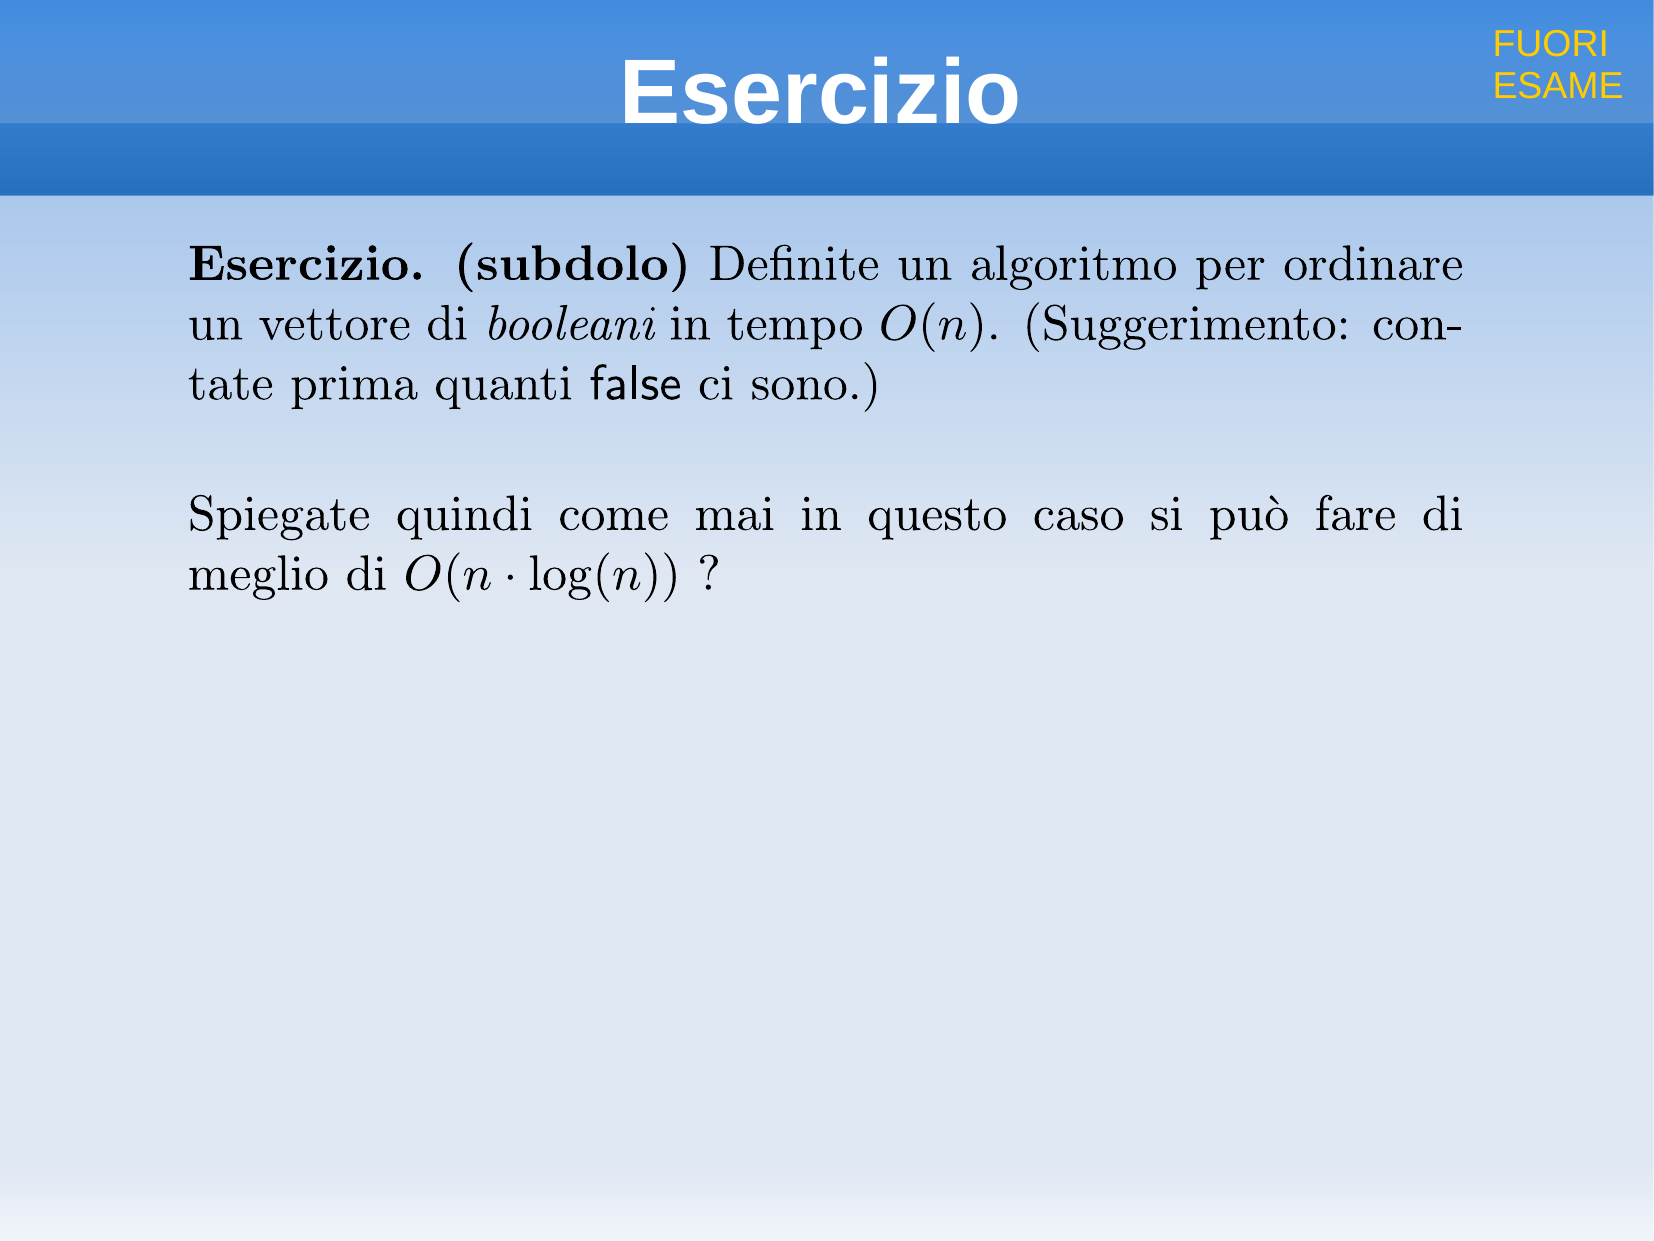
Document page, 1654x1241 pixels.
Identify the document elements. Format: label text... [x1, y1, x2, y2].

text_box [187, 242, 1464, 603]
text_box FUORI ESAME [1477, 15, 1639, 114]
picture [0, 0, 1654, 1241]
title Esercizio [76, 0, 1565, 188]
